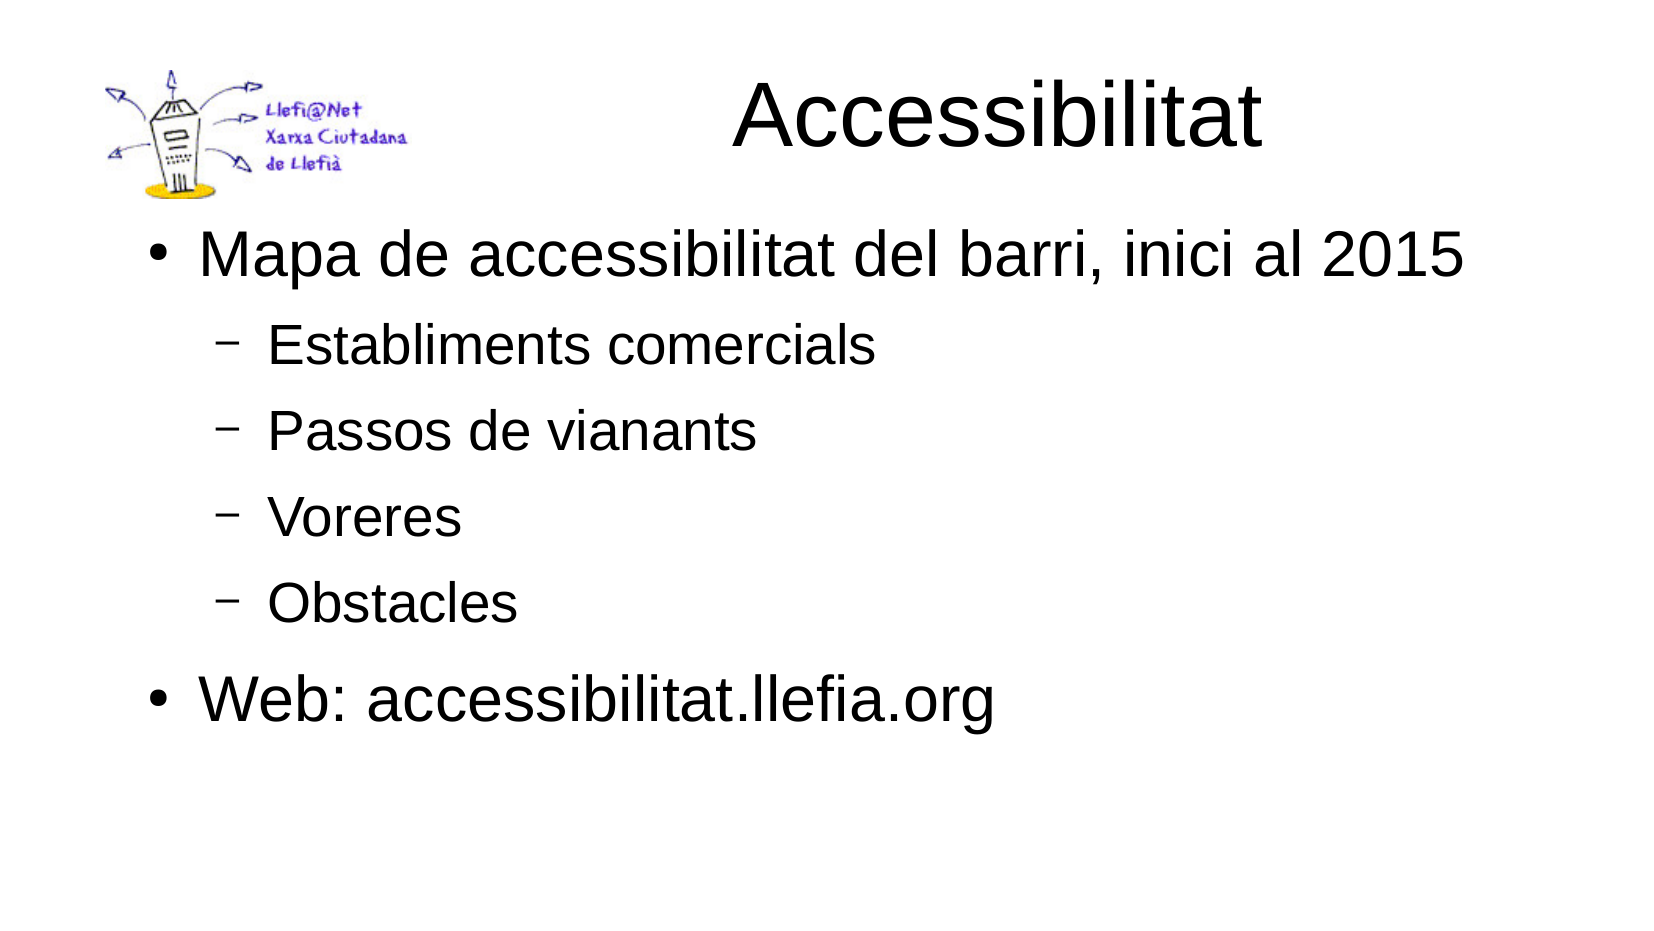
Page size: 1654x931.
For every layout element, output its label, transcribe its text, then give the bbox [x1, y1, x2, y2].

title Accessibilitat [425, 37, 1571, 193]
list Mapa de accessibilitat del barri, inici al 2015 Establiments comercials Passos de vianants Voreres Obstacles Web: accessibilitat.llefia.org [129, 217, 1472, 758]
picture [105, 70, 412, 199]
